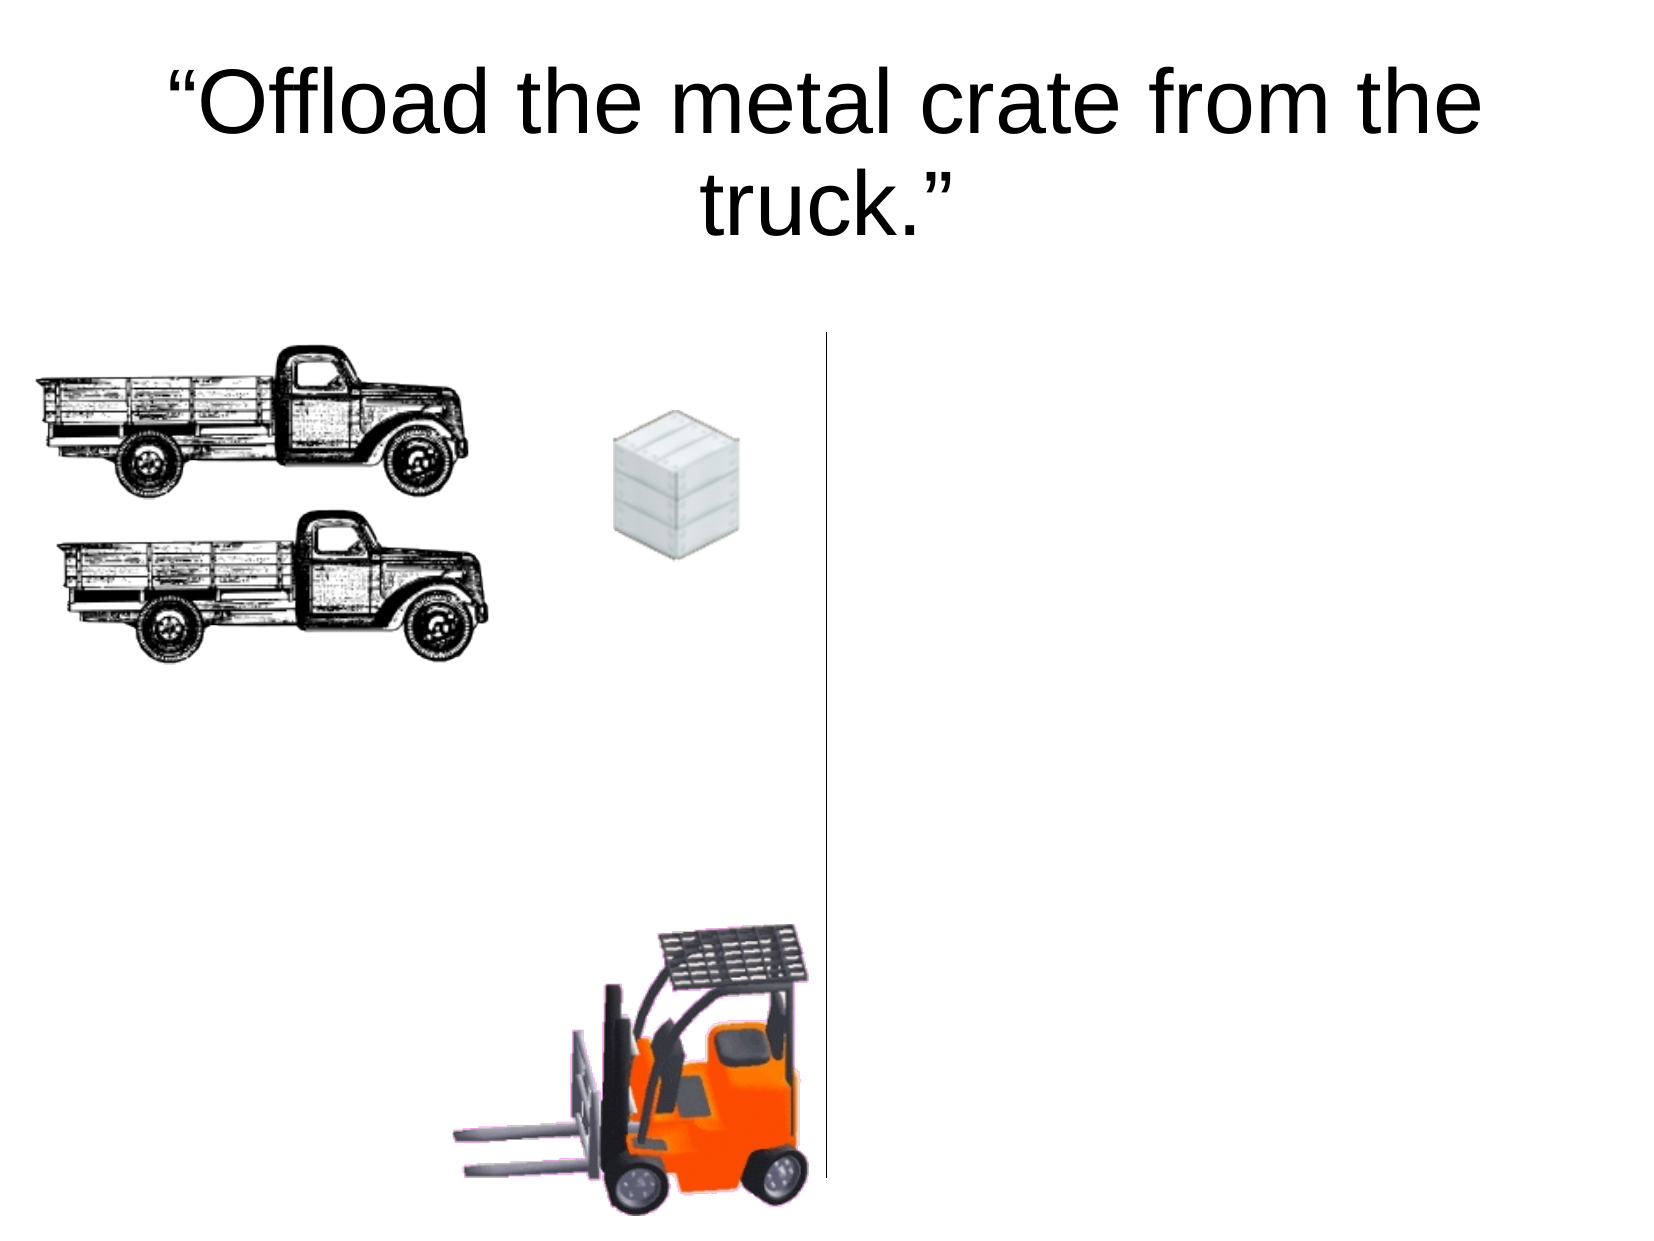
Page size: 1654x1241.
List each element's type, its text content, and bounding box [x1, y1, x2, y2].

picture [34, 340, 476, 500]
picture [452, 924, 809, 1216]
picture [613, 410, 742, 562]
picture [55, 505, 496, 665]
title “Offload the metal crate from the truck.” [82, 49, 1571, 257]
